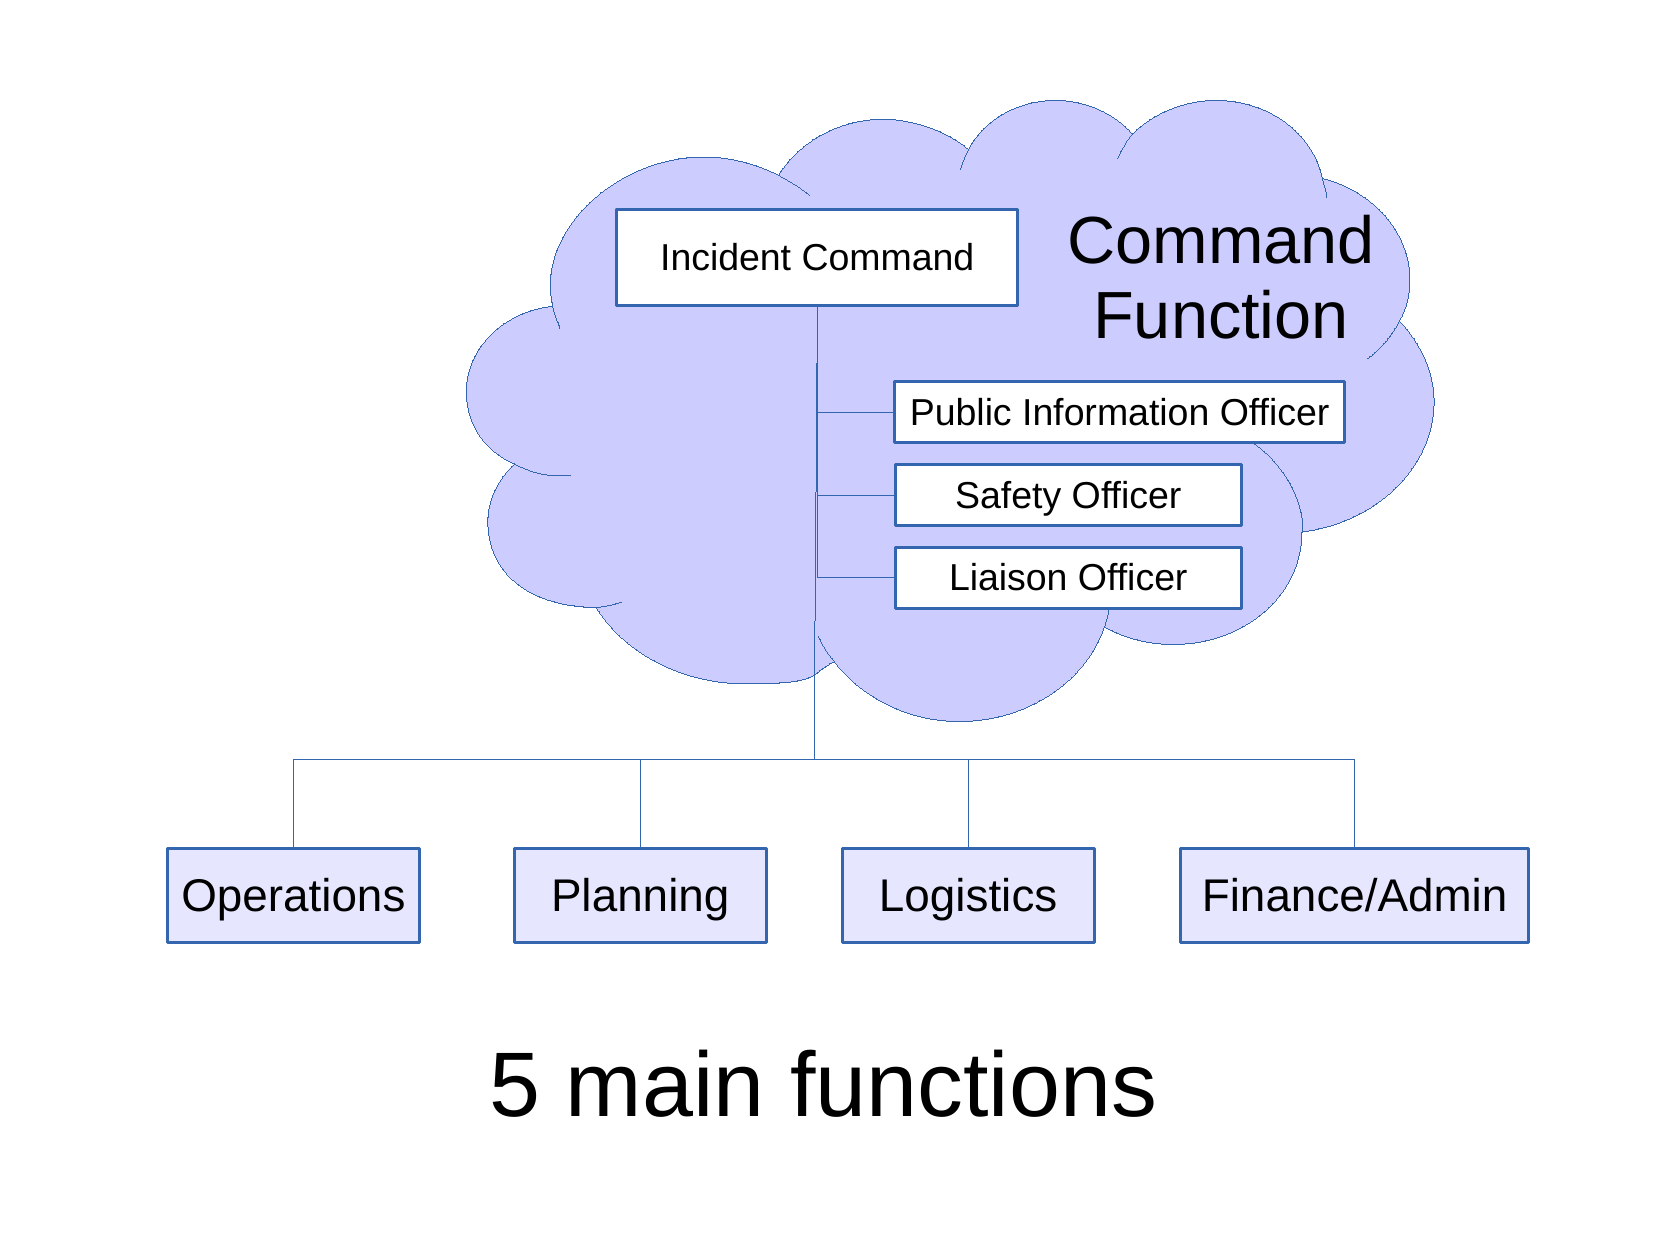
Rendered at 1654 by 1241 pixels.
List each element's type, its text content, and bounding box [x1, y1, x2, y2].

text_box Liaison Officer [895, 547, 1242, 609]
text_box Planning [514, 848, 767, 943]
text_box Incident Command [616, 209, 1018, 306]
text_box Finance/Admin [1180, 848, 1529, 943]
text_box [466, 100, 1435, 722]
text_box 5 main functions [474, 1025, 1192, 1144]
text_box Safety Officer [895, 464, 1242, 526]
text_box Public Information Officer [894, 381, 1345, 443]
text_box Operations [167, 848, 420, 943]
text_box Command Function [1052, 195, 1392, 361]
text_box Logistics [842, 848, 1095, 943]
